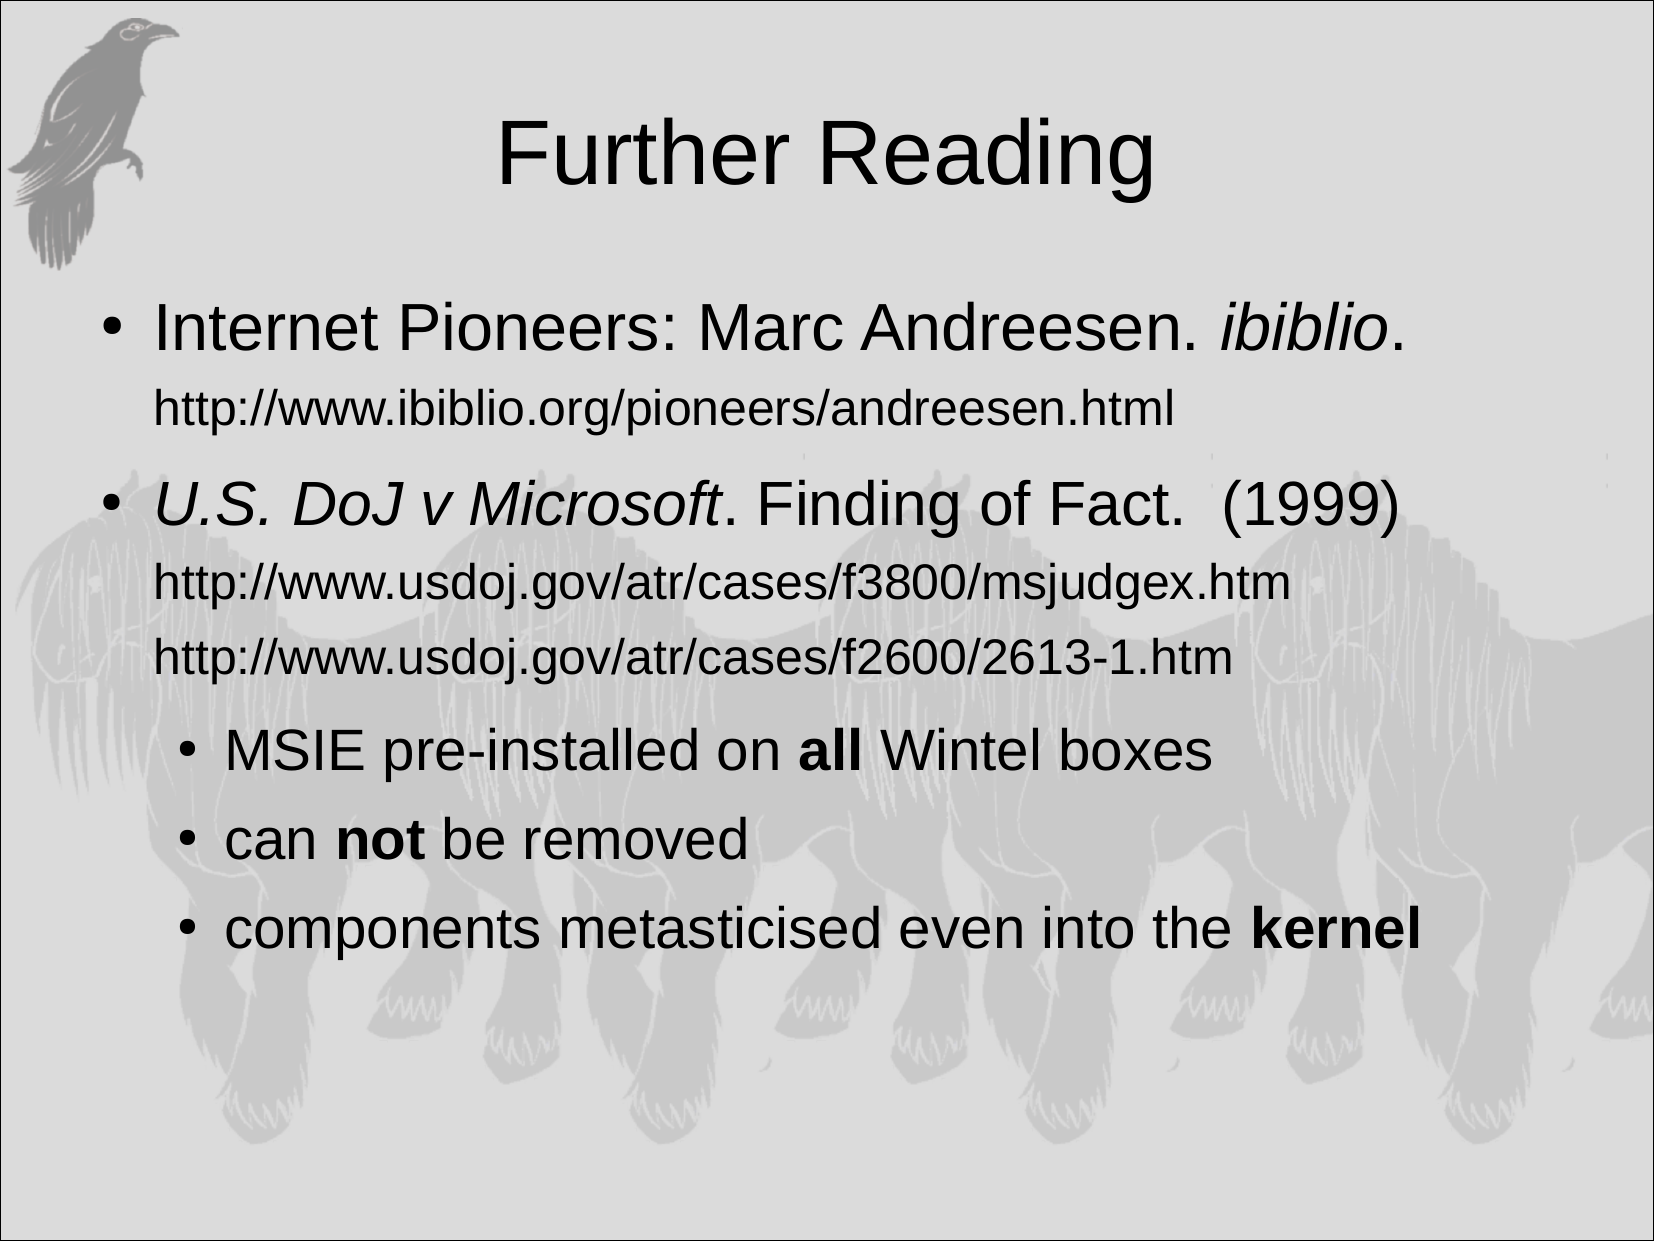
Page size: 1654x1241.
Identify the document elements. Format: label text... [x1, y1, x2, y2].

title Further Reading [82, 49, 1571, 257]
list Internet Pioneers: Marc Andreesen. ibiblio. http://www.ibiblio.org/pioneers/andreesen.html U.S. DoJ v Microsoft. Finding of Fact. (1999) http://www.usdoj.gov/atr/cases/f3800/msjudgex.htm http://www.usdoj.gov/atr/cases/f2600/2613-1.htm MSIE pre-installed on all Wintel boxes can not be removed components metasticised even into the kernel [82, 290, 1571, 1109]
